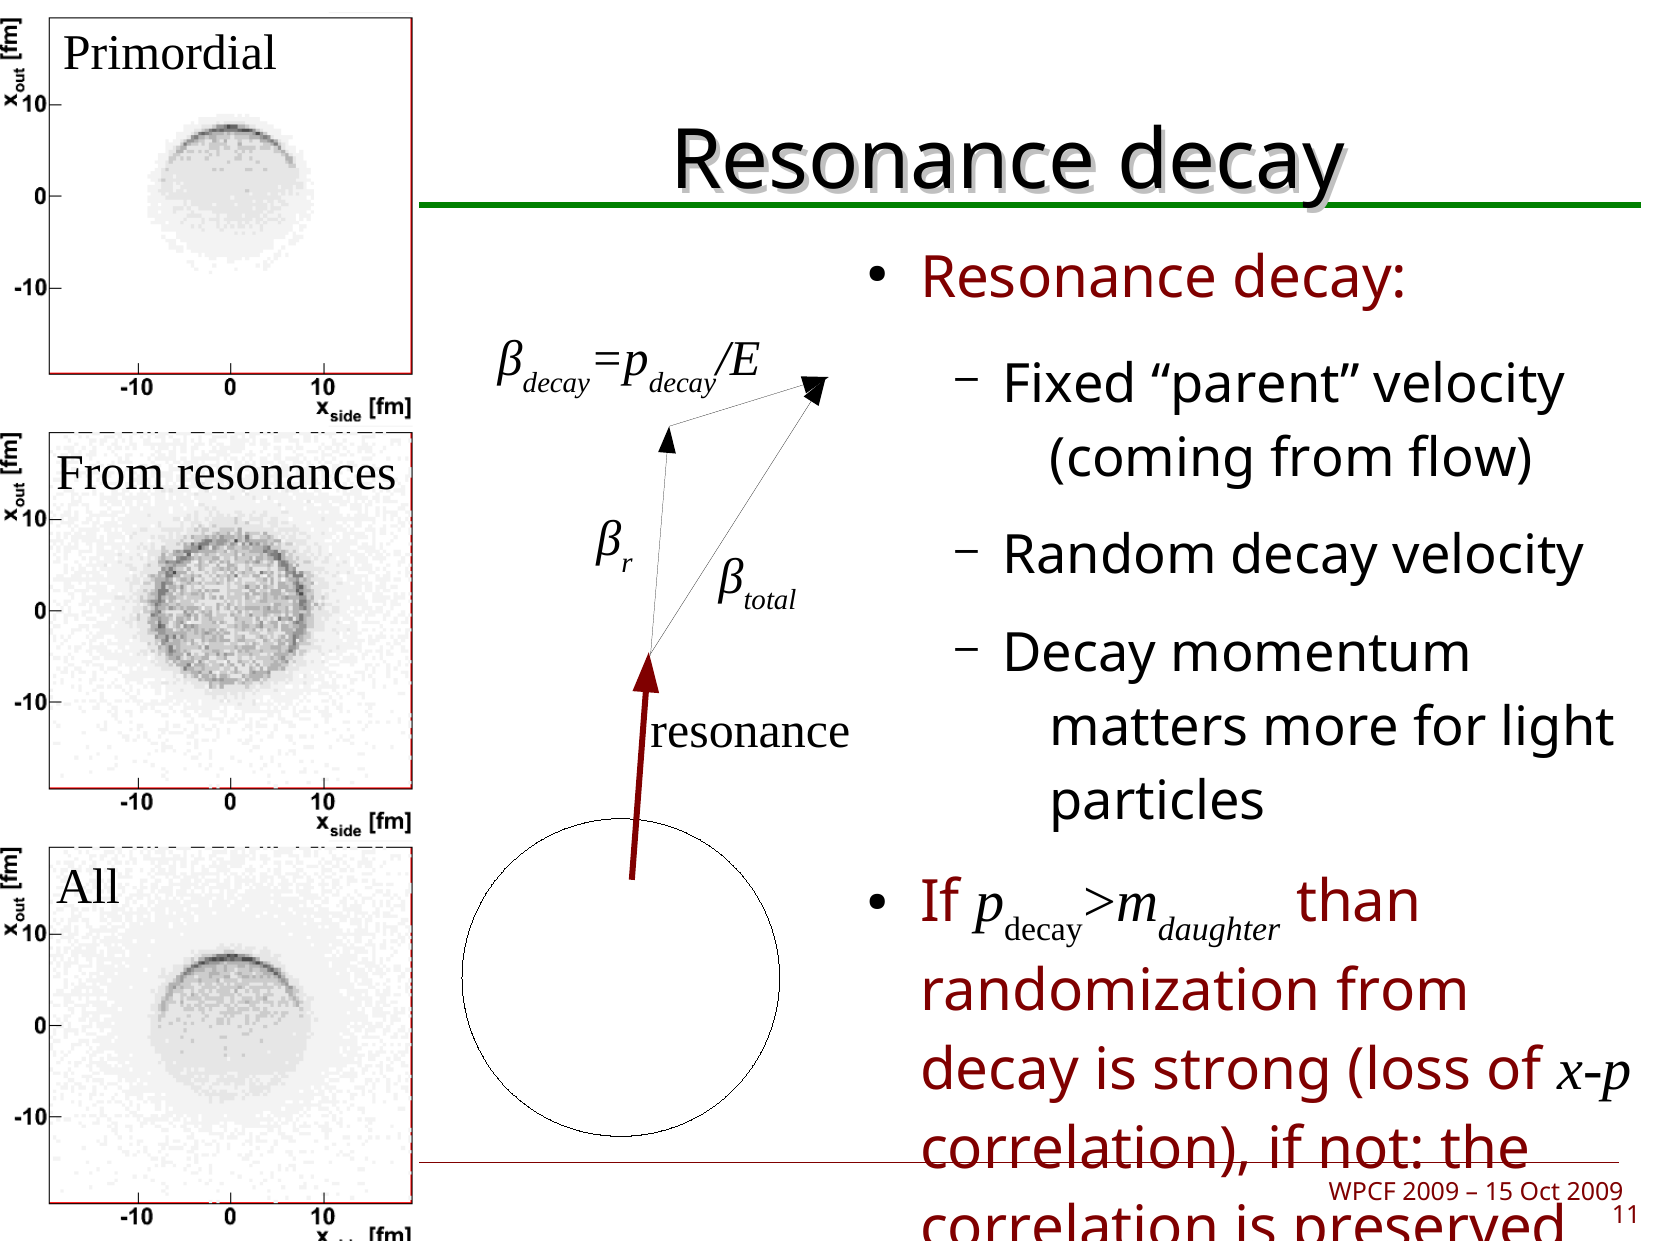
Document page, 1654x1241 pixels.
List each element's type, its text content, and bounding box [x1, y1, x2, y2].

text_box From resonances [56, 445, 397, 501]
text_box [461, 818, 780, 1137]
text_box resonance [650, 703, 849, 759]
title Resonance decay [484, 52, 1532, 261]
text_box βdecay=pdecay/E [497, 331, 761, 399]
text_box All [56, 859, 121, 915]
text_box βr [596, 511, 633, 579]
picture [0, 11, 419, 1241]
text_box βtotal [718, 548, 797, 617]
list Resonance decay: Fixed “parent” velocity (coming from flow) Random decay velocity Decay momentum matters more for light particles If pdecay>mdaughter than randomization from decay is strong (loss of x-p correlation), if not: the correlation is preserved [849, 235, 1636, 1166]
text_box Primordial [62, 25, 277, 81]
